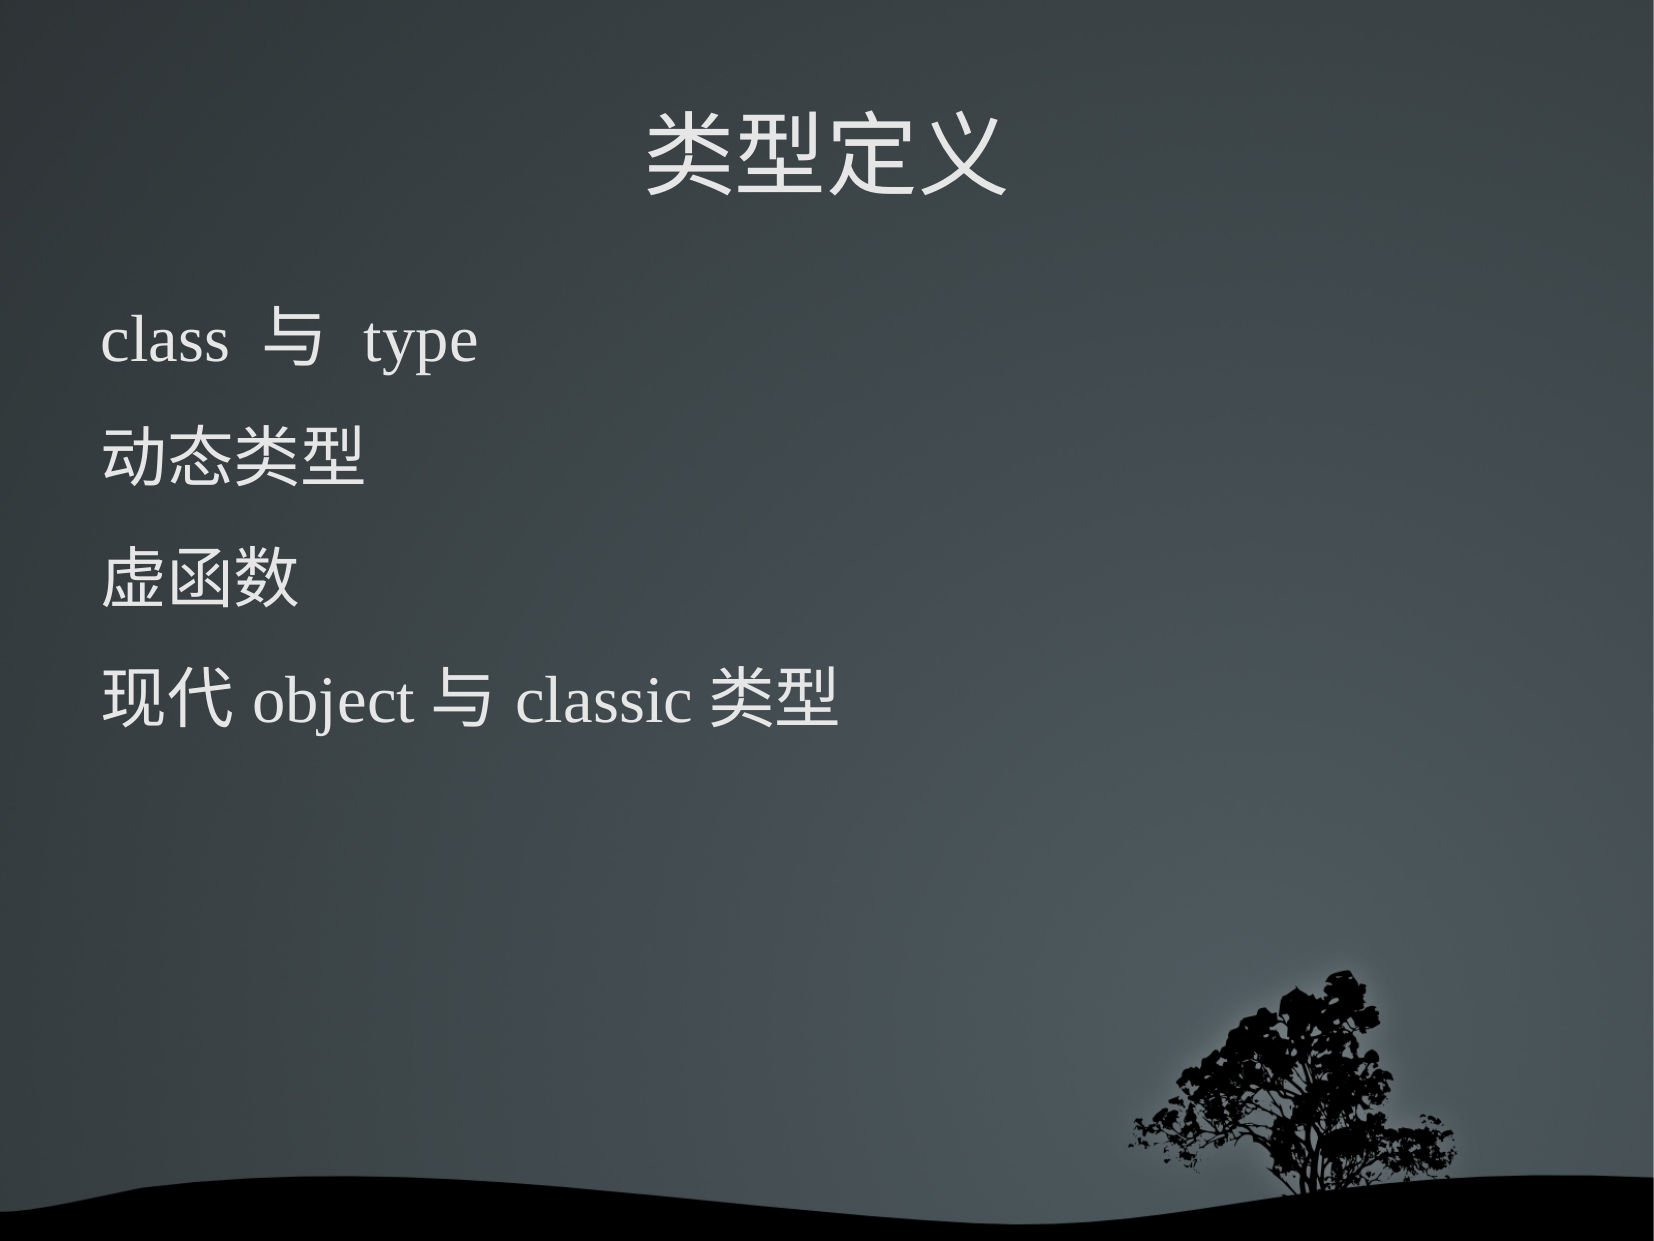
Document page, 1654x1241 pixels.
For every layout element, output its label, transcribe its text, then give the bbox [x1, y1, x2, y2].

picture [0, 0, 1654, 1241]
title 类型定义 [82, 49, 1571, 257]
list class 与 type 动态类型 虚函数 现代object与classic类型 [82, 290, 1571, 1109]
